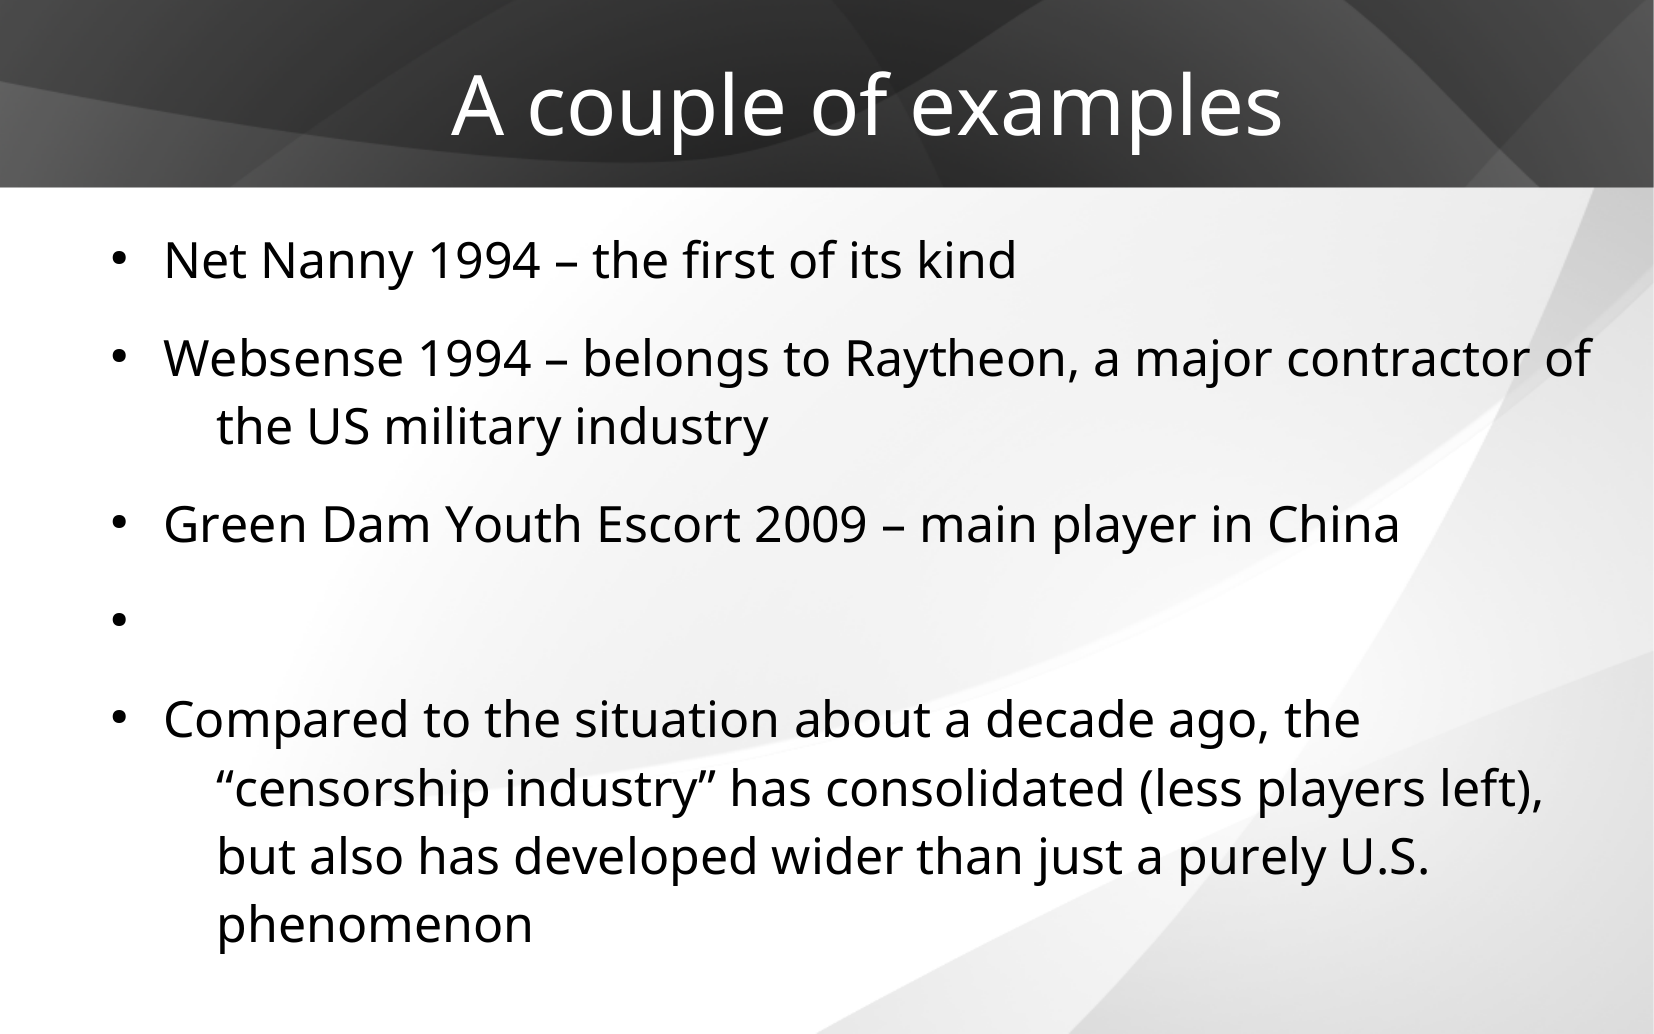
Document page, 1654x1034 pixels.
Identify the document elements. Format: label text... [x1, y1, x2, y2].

list Net Nanny 1994 – the first of its kind Websense 1994 – belongs to Raytheon, a major contractor of the US military industry Green Dam Youth Escort 2009 – main player in China Compared to the situation about a decade ago, the “censorship industry” has consolidated (less players left), but also has developed wider than just a purely U.S. phenomenon [75, 225, 1613, 1013]
title A couple of examples [124, 0, 1613, 208]
picture [0, 0, 1654, 1034]
